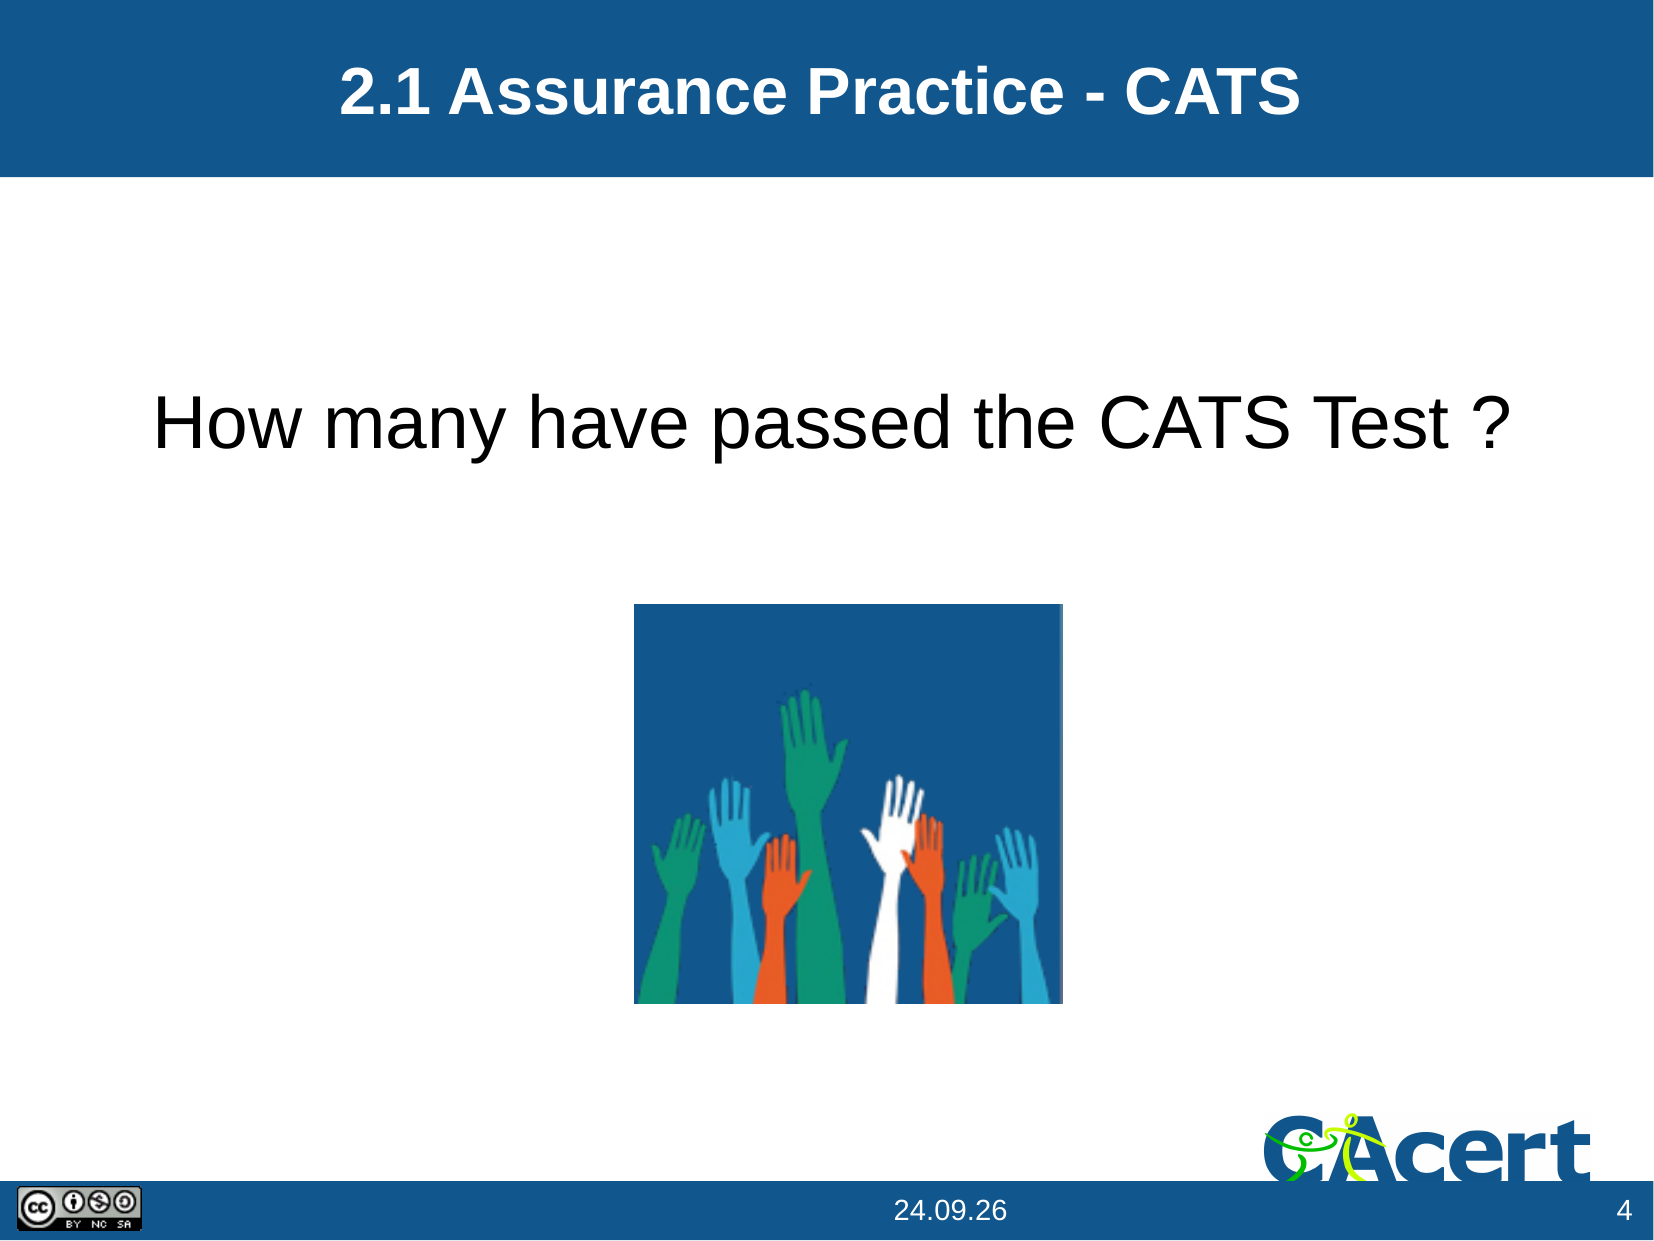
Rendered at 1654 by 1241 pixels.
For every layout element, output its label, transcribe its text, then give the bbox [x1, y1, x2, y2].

picture [17, 1186, 142, 1231]
picture [1263, 1112, 1591, 1181]
picture [634, 604, 1063, 1004]
title 2.1 Assurance Practice - CATS [76, 17, 1565, 166]
subtitle How many have passed the CATS Test ? [88, 314, 1577, 532]
